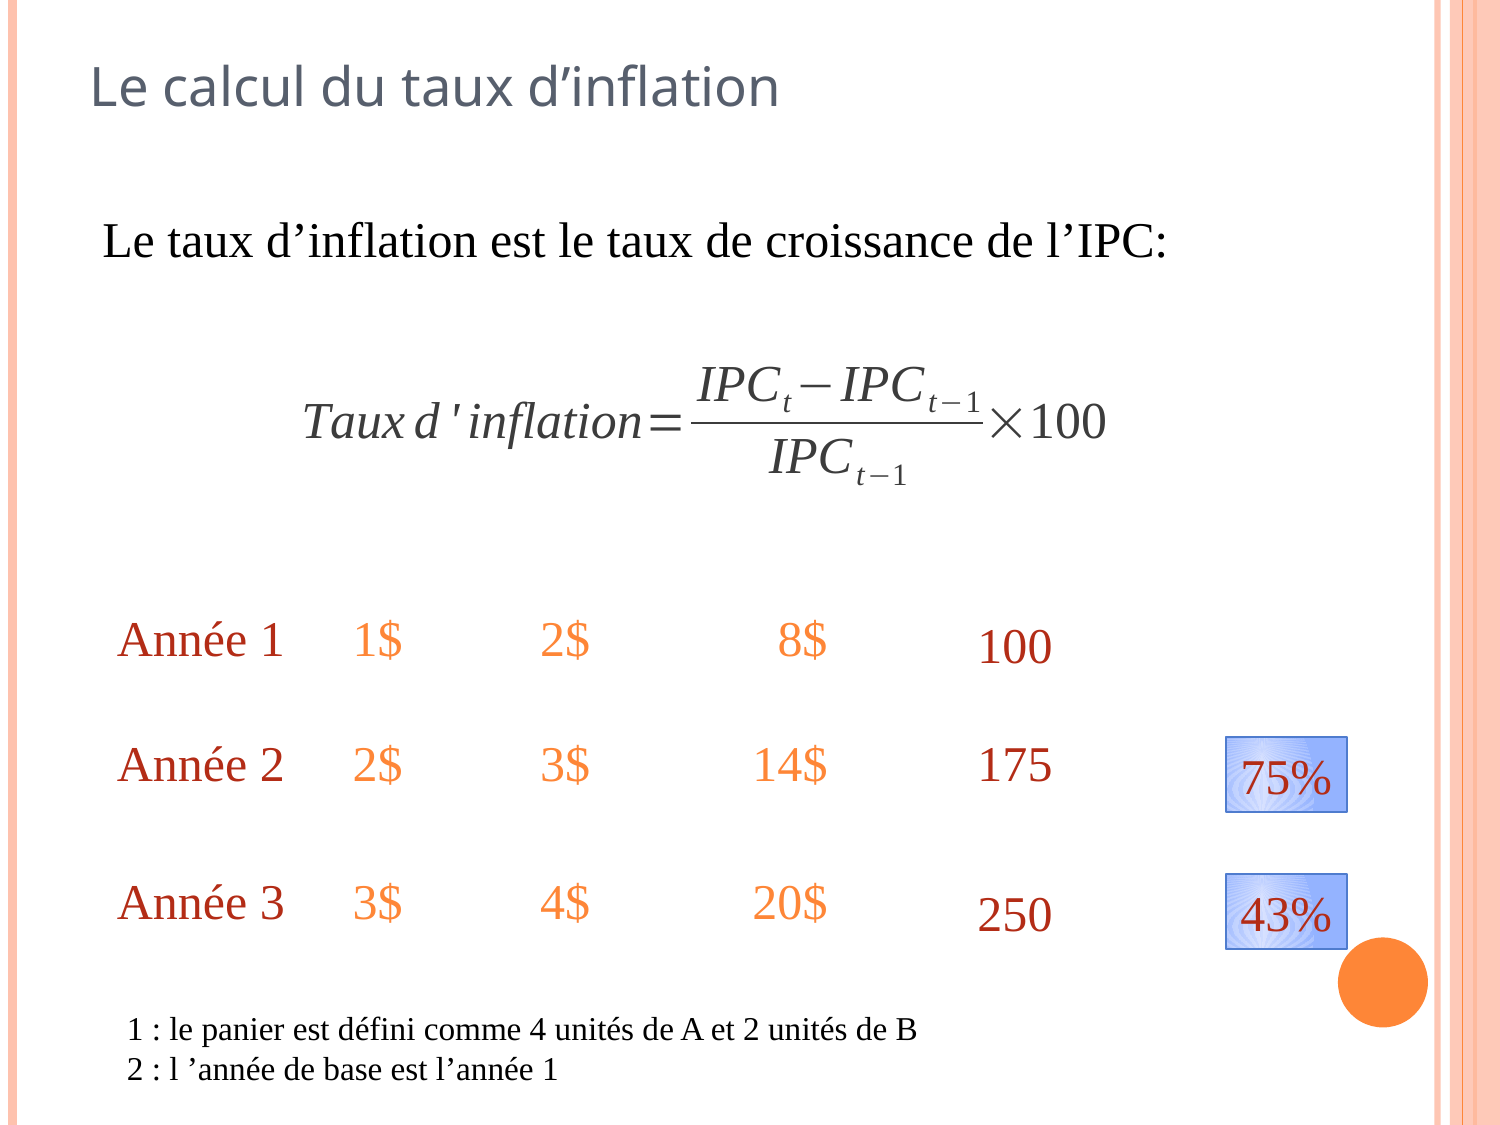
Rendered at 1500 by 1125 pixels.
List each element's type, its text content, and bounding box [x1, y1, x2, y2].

text_box 1 : le panier est défini comme 4 unités de A et 2 unités de B 2 : l ’année de base est l’année 1 [112, 999, 1093, 1095]
text_box 4$ [525, 861, 605, 937]
text_box Année 1 [102, 599, 300, 675]
title Le calcul du taux d’inflation [75, 45, 1300, 125]
text_box 100 [962, 605, 1068, 681]
text_box 250 [962, 874, 1068, 950]
text_box 43% [1225, 874, 1348, 950]
text_box Année 2 [102, 724, 300, 800]
text_box Le taux d’inflation est le taux de croissance de l’IPC: [87, 199, 1388, 275]
text_box Année 3 [102, 861, 300, 937]
text_box 20$ [737, 861, 843, 937]
text_box 3$ [337, 861, 418, 937]
text_box 3$ [525, 724, 605, 800]
text_box 75% [1225, 736, 1348, 812]
text_box 14$ [737, 724, 843, 800]
text_box 8$ [762, 599, 843, 675]
chart [295, 354, 1113, 492]
text_box 2$ [337, 724, 418, 800]
text_box 2$ [525, 599, 605, 675]
text_box 175 [962, 724, 1068, 800]
text_box 1$ [337, 599, 418, 675]
